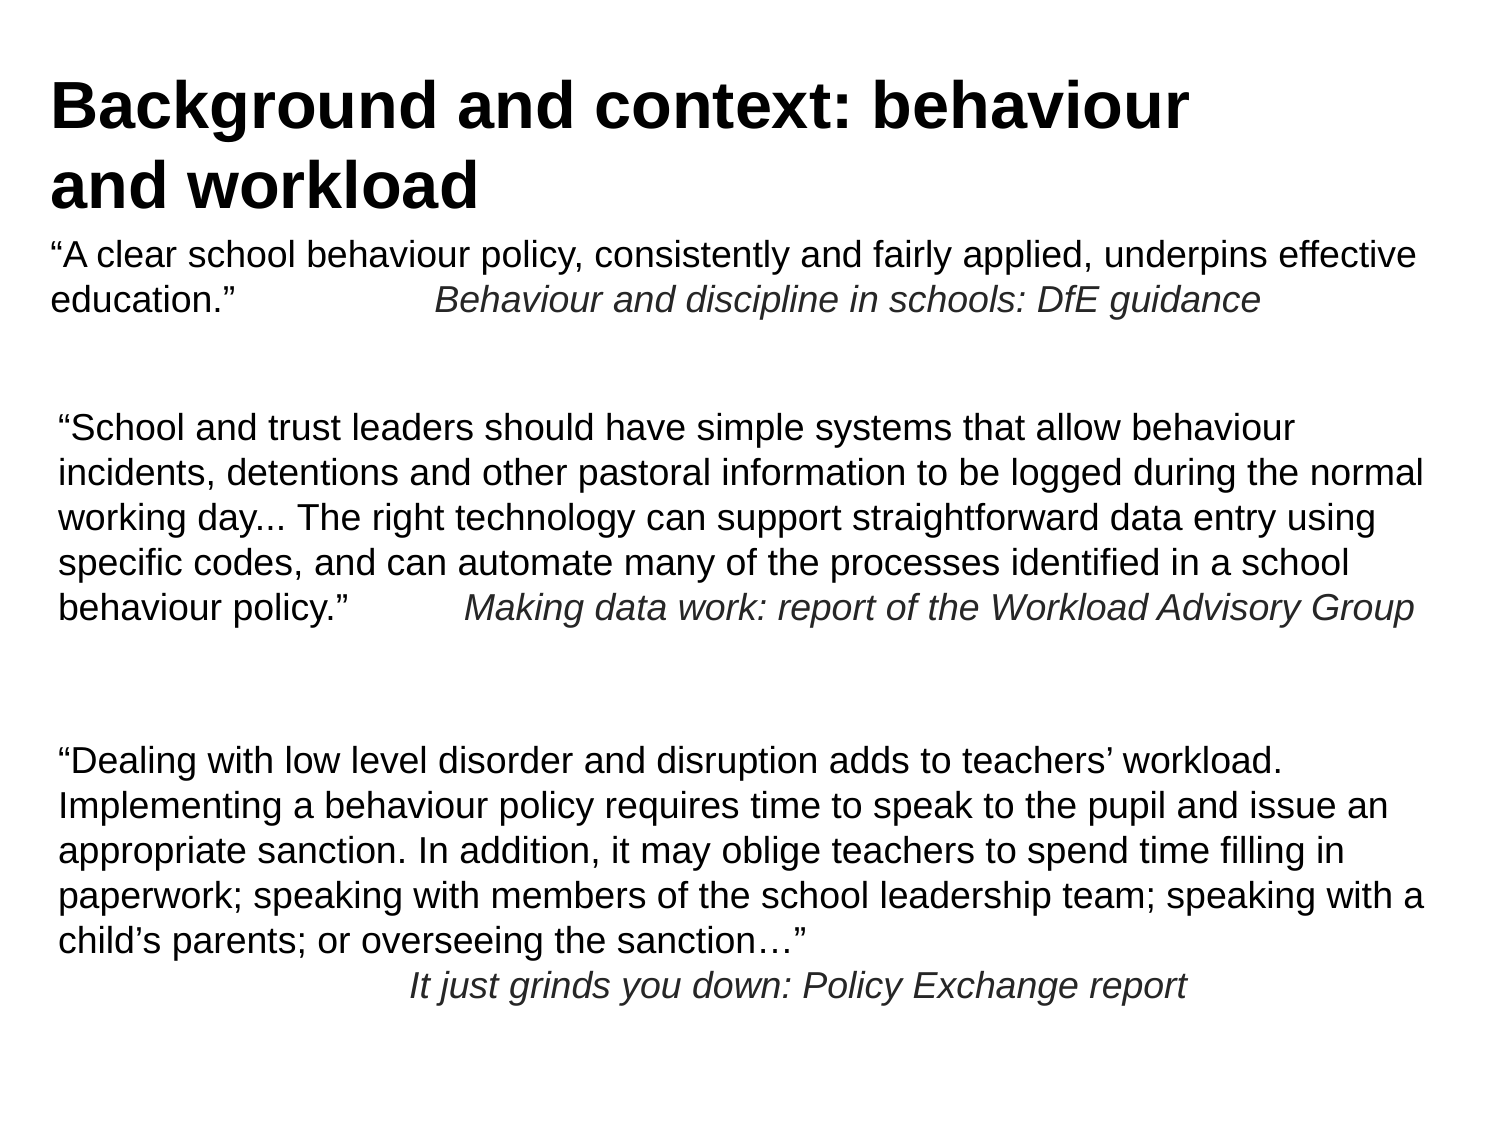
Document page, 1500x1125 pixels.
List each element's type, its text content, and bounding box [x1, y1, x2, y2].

title Background and context: behaviour and workload [35, 54, 1219, 161]
text_box “School and trust leaders should have simple systems that allow behaviour incidents, detentions and other pastoral information to be logged during the normal working day... The right technology can support straightforward data entry using specific codes, and can automate many of the processes identified in a school behaviour policy.” Making data work: report of the Workload Advisory Group [43, 396, 1450, 726]
text_box “A clear school behaviour policy, consistently and fairly applied, underpins effective education.” Behaviour and discipline in schools: DfE guidance [35, 222, 1436, 327]
text_box “Dealing with low level disorder and disruption adds to teachers’ workload. Implementing a behaviour policy requires time to speak to the pupil and issue an appropriate sanction. In addition, it may oblige teachers to spend time filling in paperwork; speaking with members of the school leadership team; speaking with a child’s parents; or overseeing the sanction…” It just grinds you down: Policy Exchange report [43, 729, 1450, 1014]
